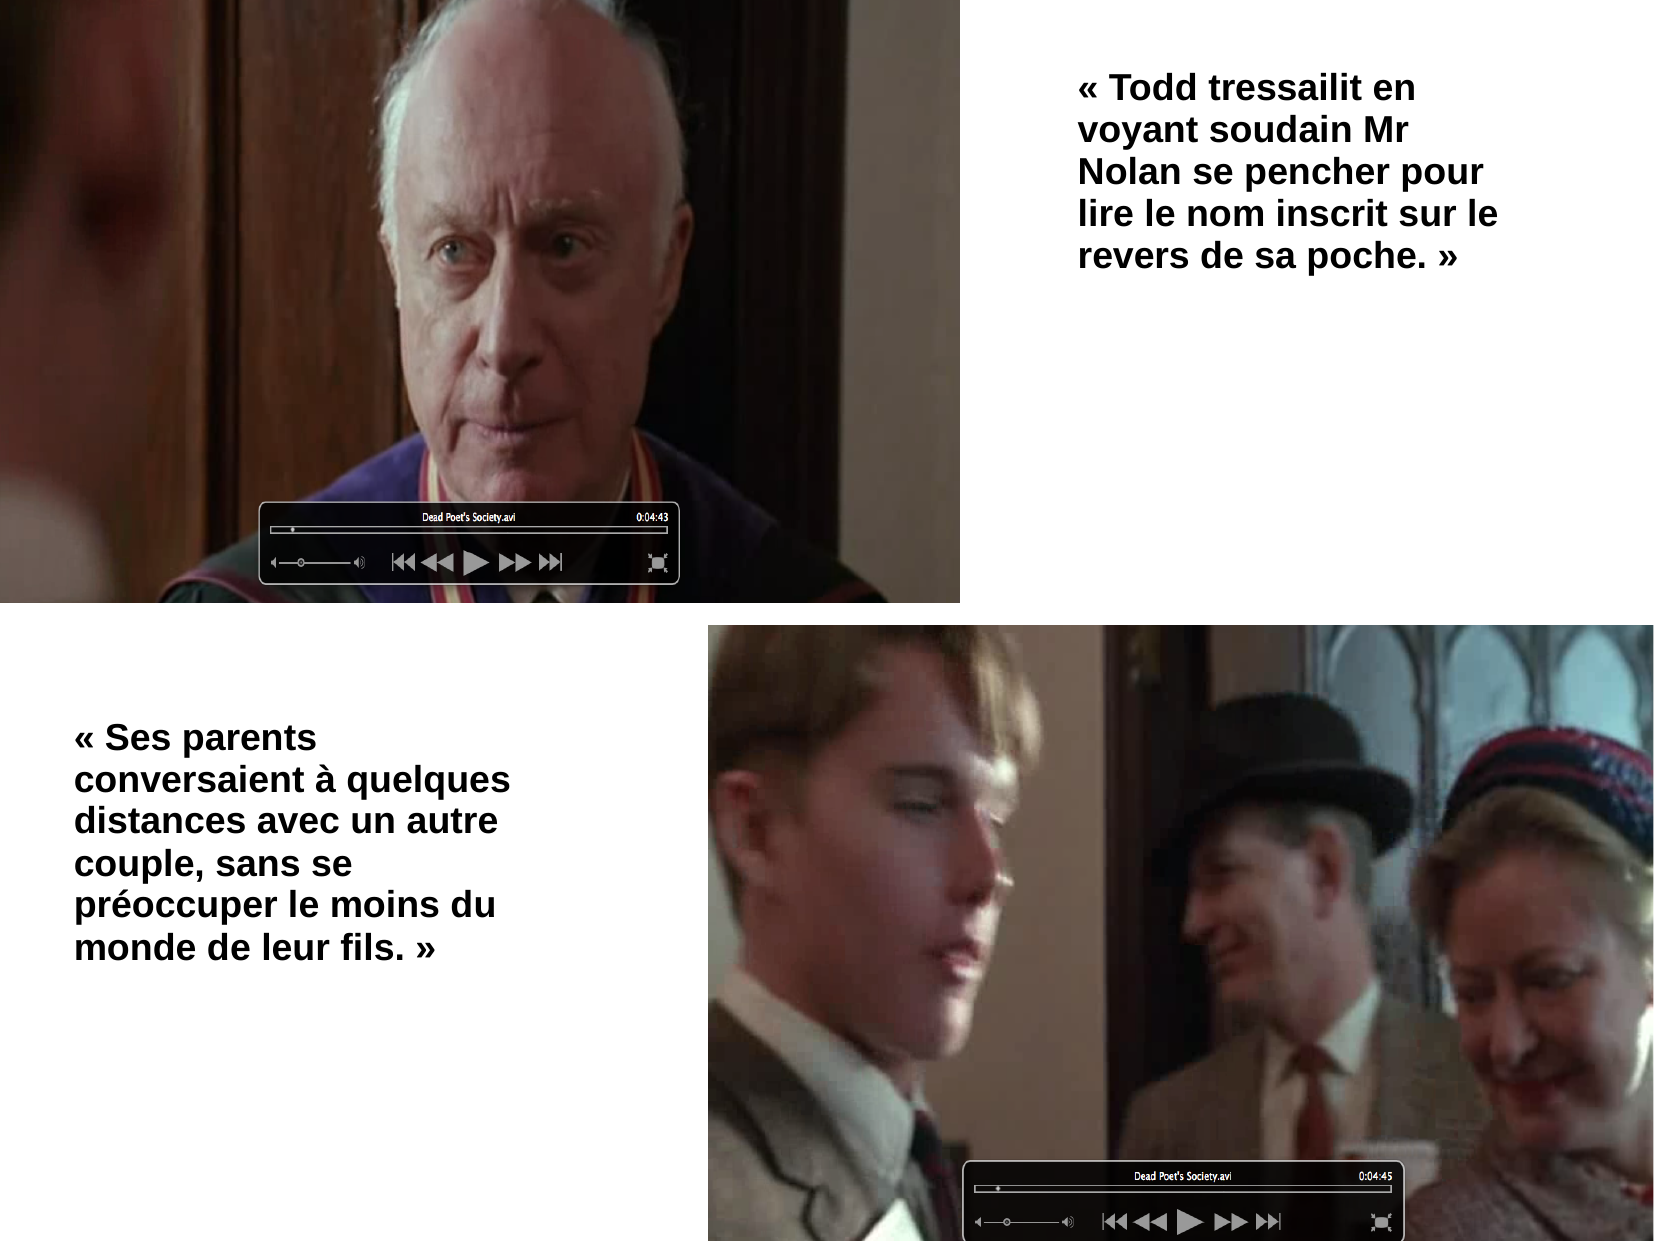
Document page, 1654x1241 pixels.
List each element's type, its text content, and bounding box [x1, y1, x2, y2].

text_box « Todd tressailit en voyant soudain Mr Nolan se pencher pour lire le nom inscrit sur le revers de sa poche. » [1062, 59, 1524, 320]
picture [708, 625, 1654, 1241]
text_box « Ses parents conversaient à quelques distances avec un autre couple, sans se préoccuper le moins du monde de leur fils. » [59, 708, 544, 983]
picture [0, 0, 960, 603]
